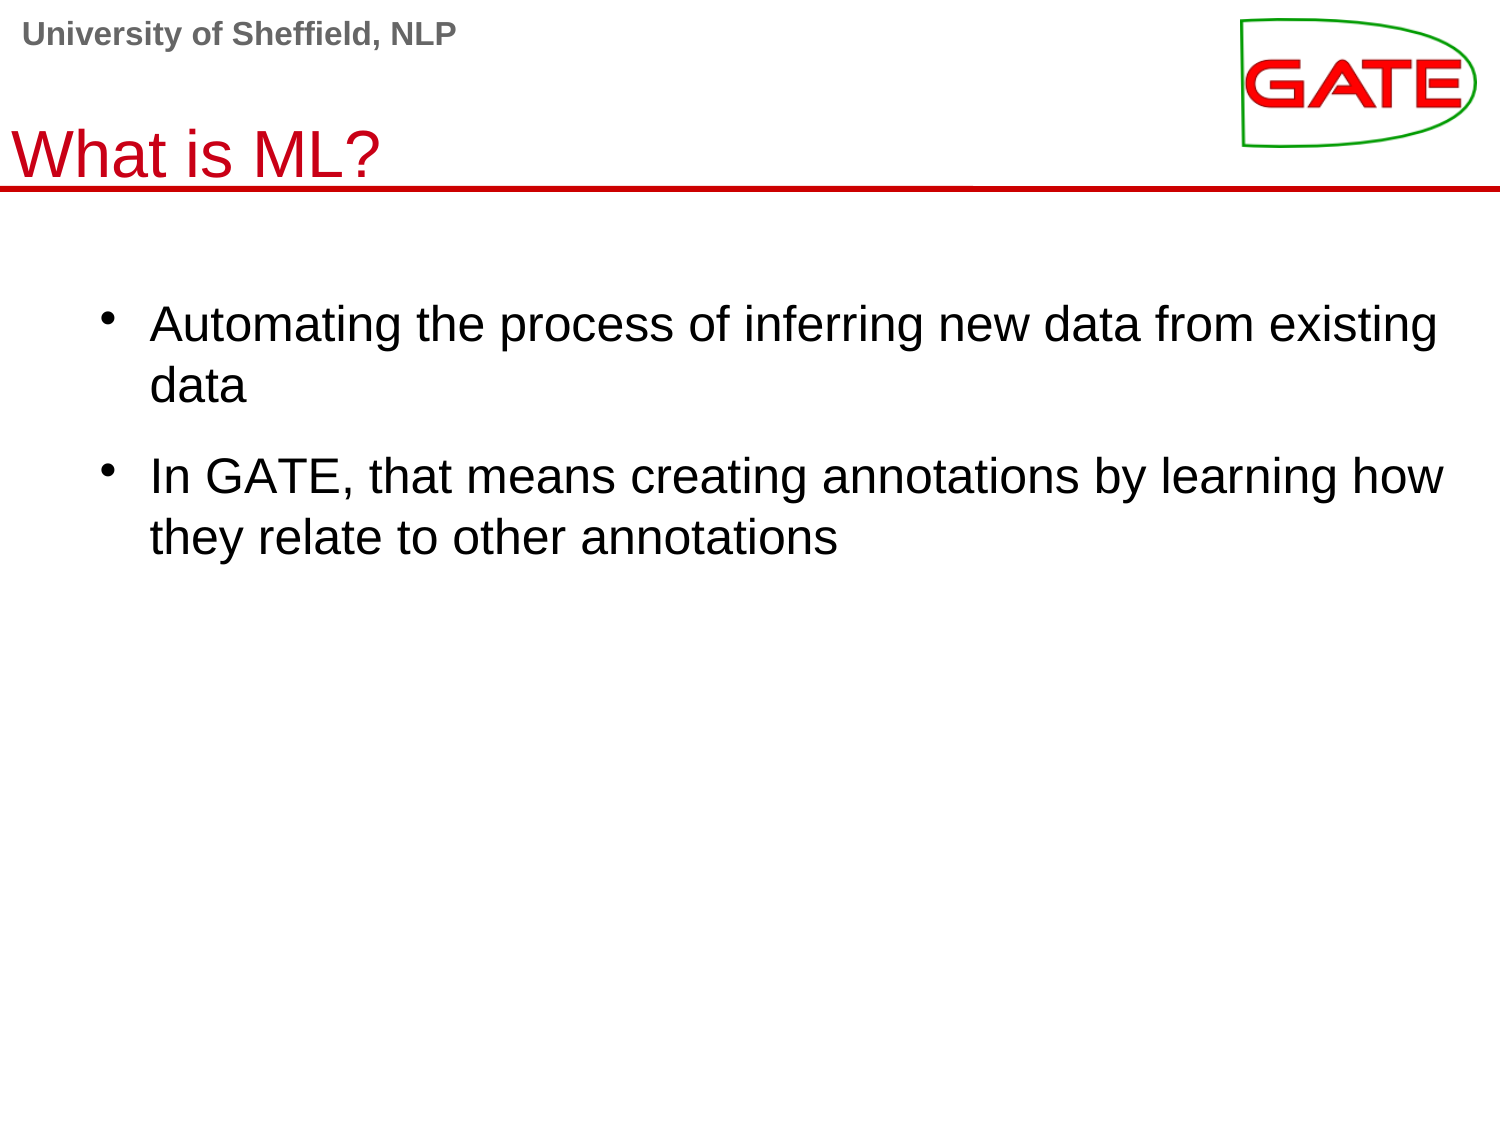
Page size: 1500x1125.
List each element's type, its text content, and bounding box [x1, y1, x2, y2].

title What is ML? [11, 49, 1500, 257]
picture [1240, 18, 1477, 49]
list Automating the process of inferring new data from existing data In GATE, that means creating annotations by learning how they relate to other annotations [82, 290, 1477, 1109]
